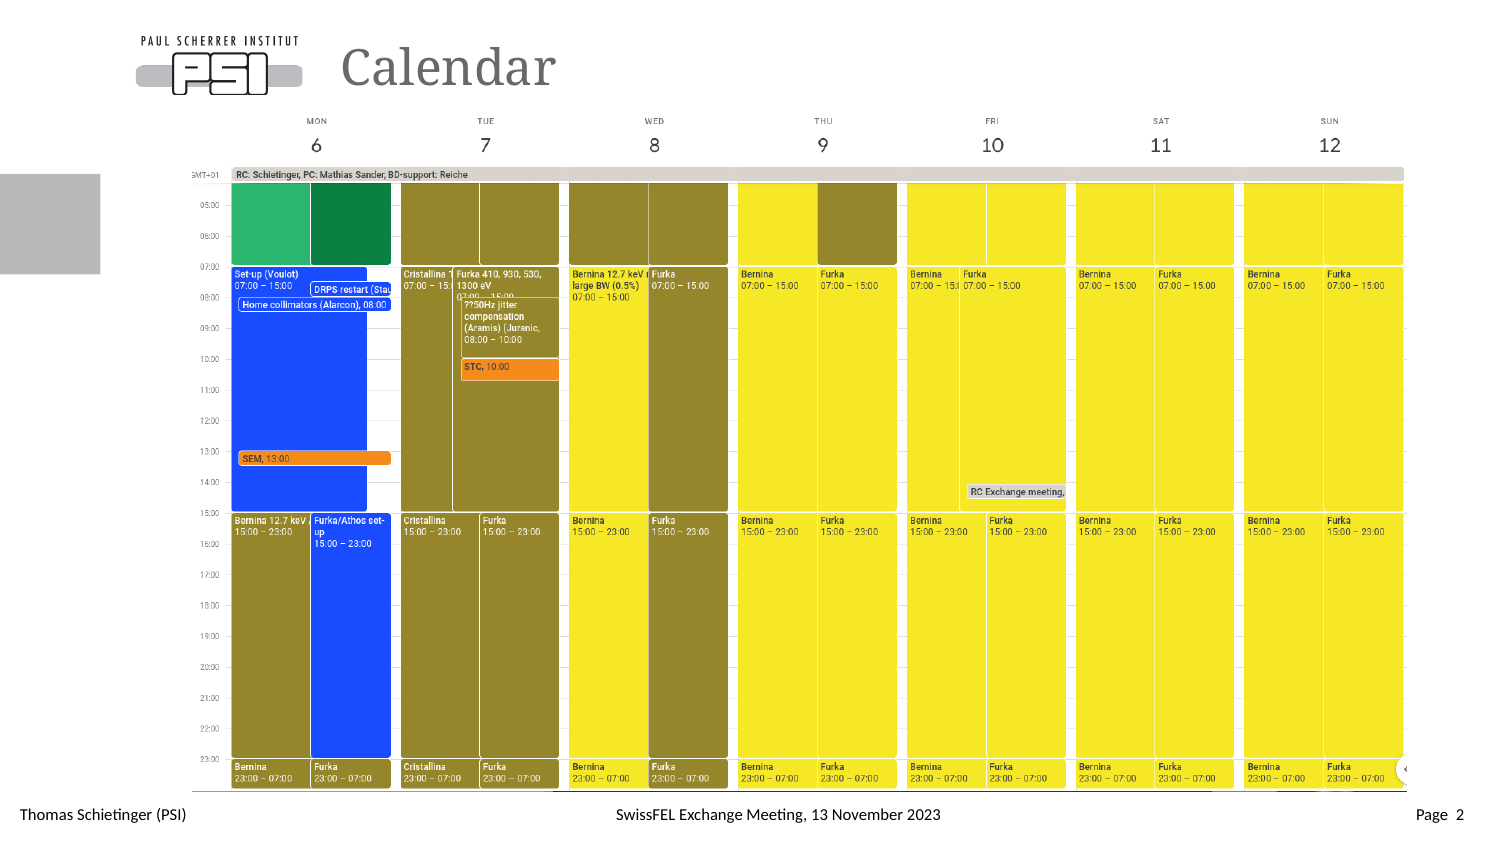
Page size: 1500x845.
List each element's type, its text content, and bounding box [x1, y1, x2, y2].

title Calendar [340, 35, 1442, 98]
picture [192, 110, 1407, 792]
